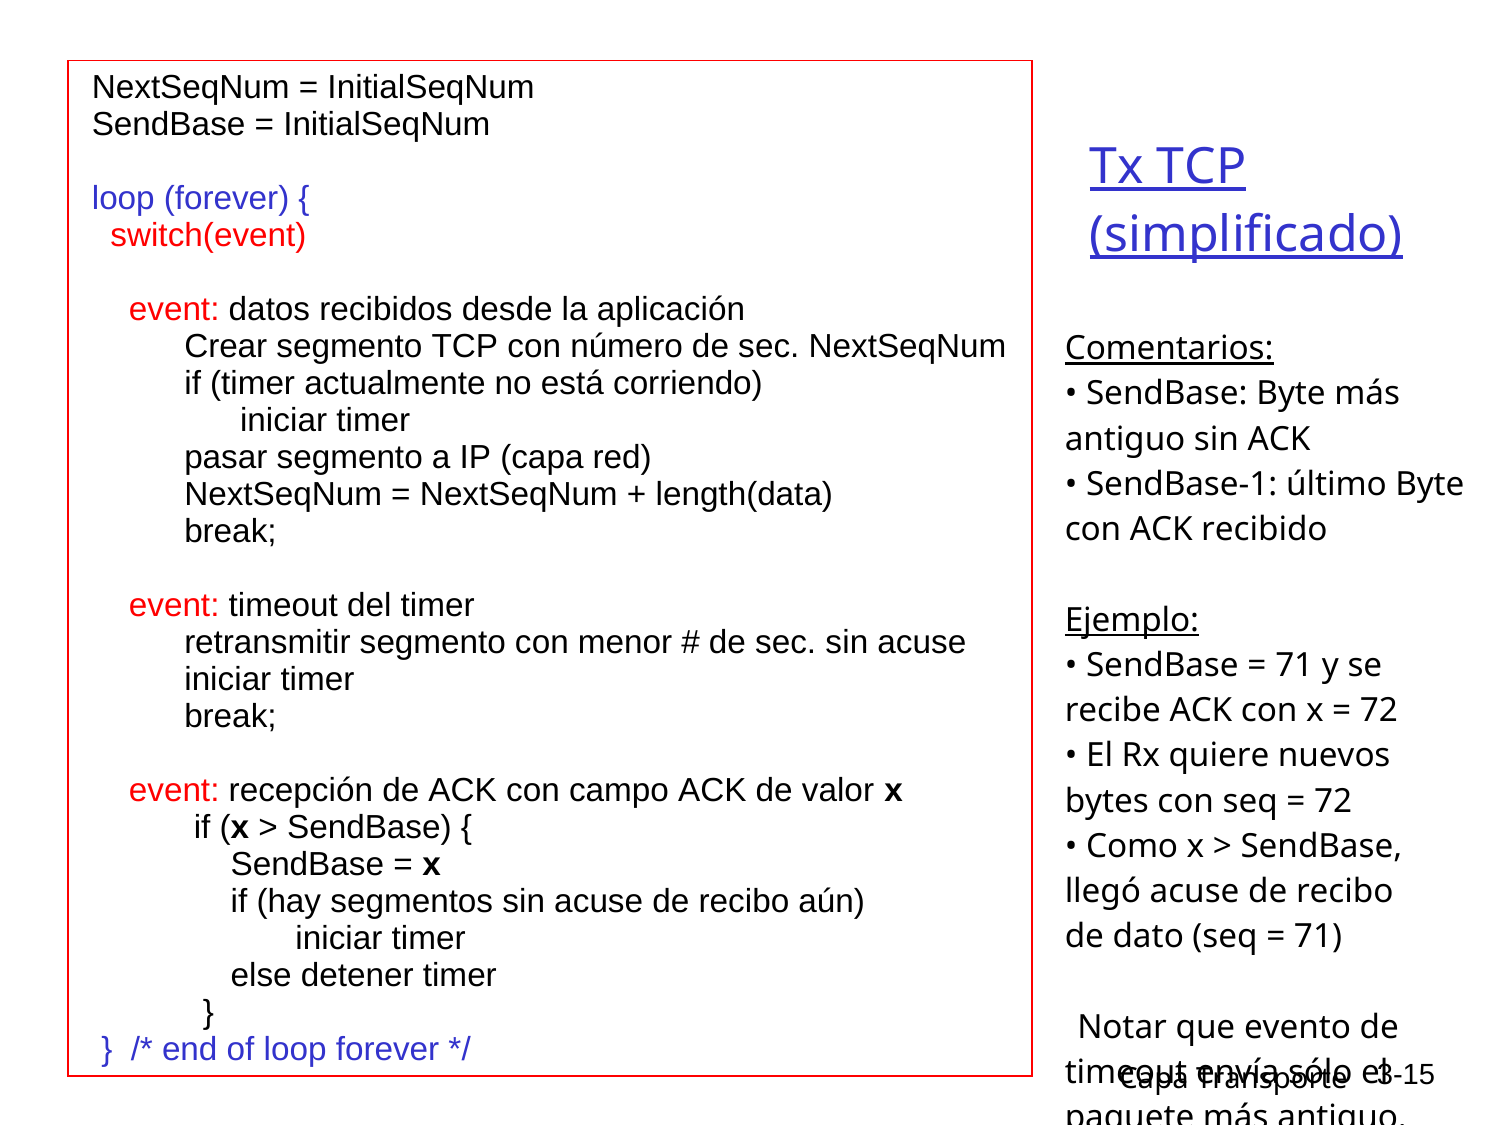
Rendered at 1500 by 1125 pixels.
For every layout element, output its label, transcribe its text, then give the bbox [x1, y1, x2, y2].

title Tx TCP (simplificado) [1074, 104, 1500, 292]
text_box Comentarios: SendBase: Byte más antiguo sin ACK SendBase-1: último Byte con ACK recibido Ejemplo: SendBase = 71 y se recibe ACK con x = 72 El Rx quiere nuevos bytes con seq = 72 Como x > SendBase, llegó acuse de recibo de dato (seq = 71) Notar que evento de timeout envía sólo el paquete más antiguo. [1050, 316, 1500, 1125]
text_box NextSeqNum = InitialSeqNum SendBase = InitialSeqNum loop (forever) { switch(event) event: datos recibidos desde la aplicación Crear segmento TCP con número de sec. NextSeqNum if (timer actualmente no está corriendo) iniciar timer pasar segmento a IP (capa red) NextSeqNum = NextSeqNum + length(data) break; event: timeout del timer retransmitir segmento con menor # de sec. sin acuse iniciar timer break; event: recepción de ACK con campo ACK de valor x if (x > SendBase) { SendBase = x if (hay segmentos sin acuse de recibo aún) iniciar timer else detener timer } } /* end of loop forever */ [67, 60, 1032, 1076]
